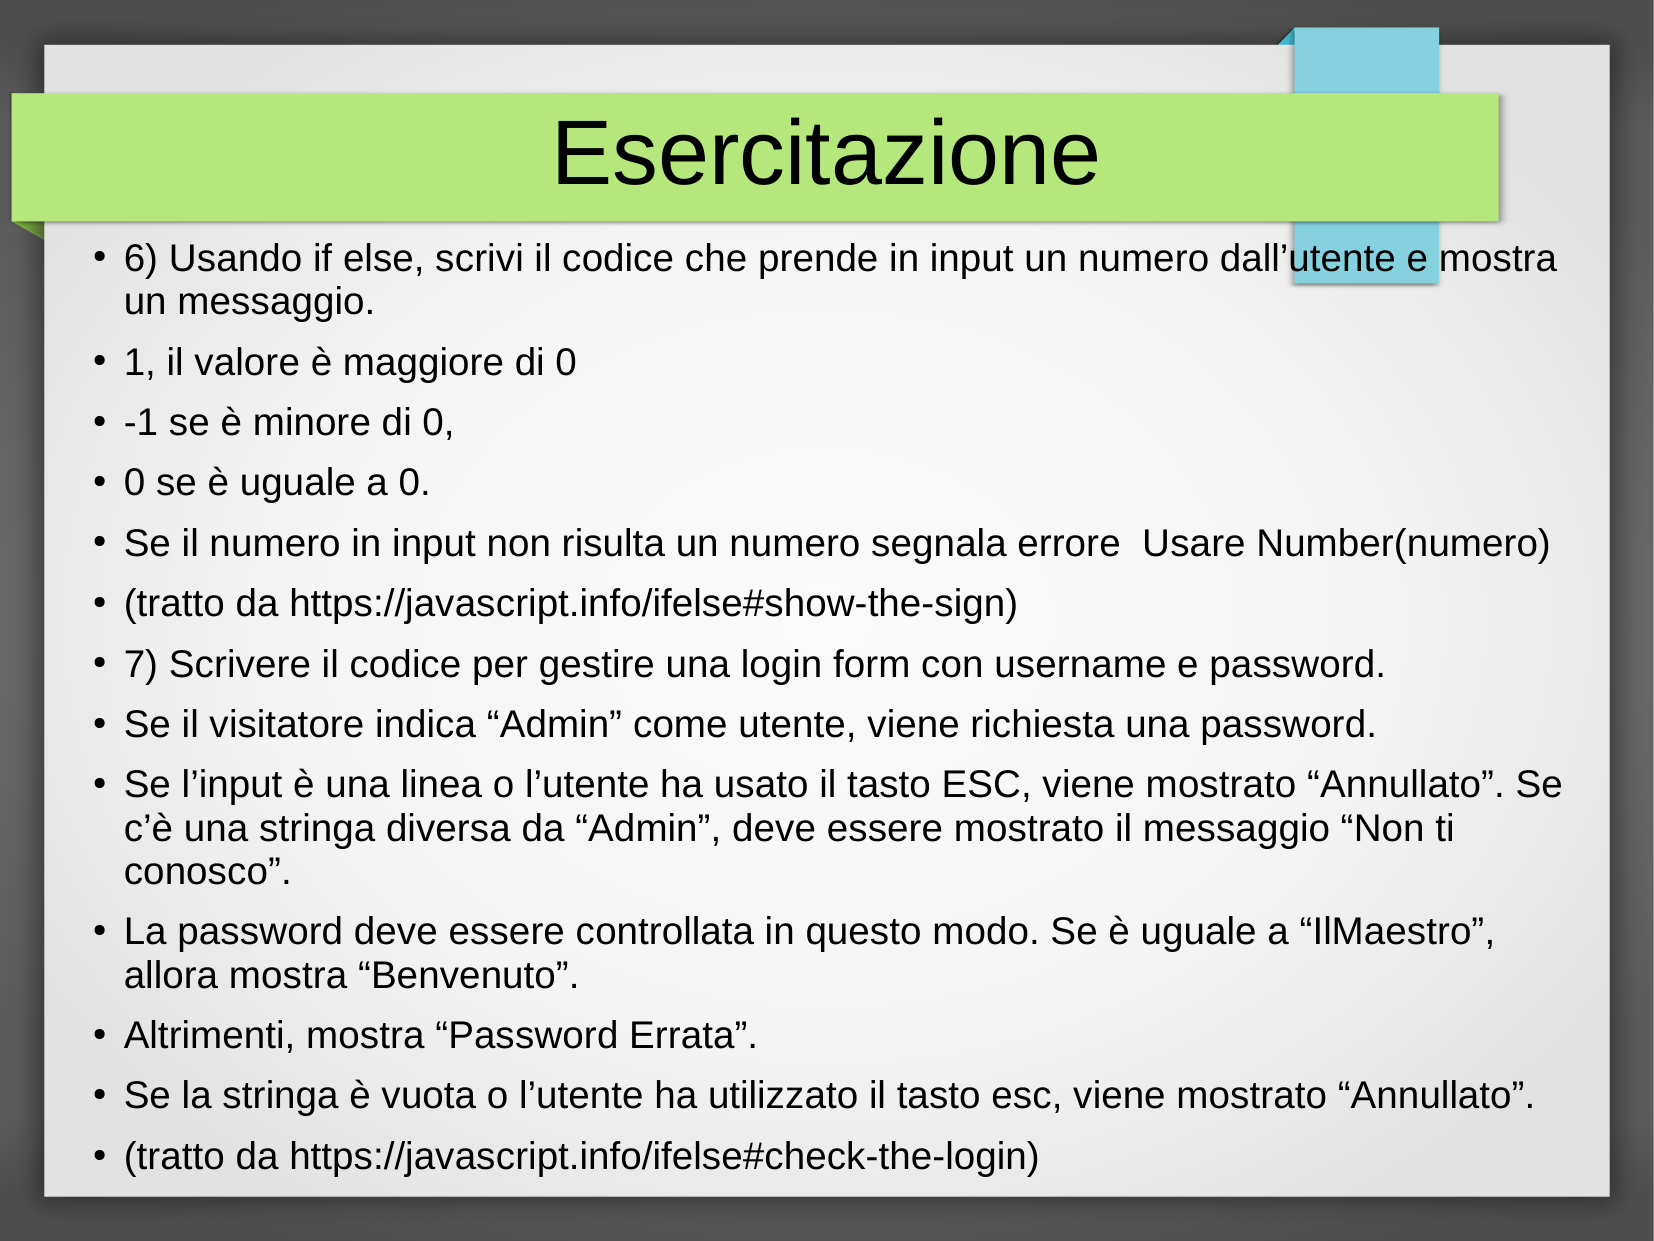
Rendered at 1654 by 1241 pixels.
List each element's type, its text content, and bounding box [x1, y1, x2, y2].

list 6) Usando if else, scrivi il codice che prende in input un numero dall’utente e mostra un messaggio. 1, il valore è maggiore di 0 -1 se è minore di 0, 0 se è uguale a 0. Se il numero in input non risulta un numero segnala errore Usare Number(numero) (tratto da https://javascript.info/ifelse#show-the-sign) 7) Scrivere il codice per gestire una login form con username e password. Se il visitatore indica “Admin” come utente, viene richiesta una password. Se l’input è una linea o l’utente ha usato il tasto ESC, viene mostrato “Annullato”. Se c’è una stringa diversa da “Admin”, deve essere mostrato il messaggio “Non ti conosco”. La password deve essere controllata in questo modo. Se è uguale a “IlMaestro”, allora mostra “Benvenuto”. Altrimenti, mostra “Password Errata”. Se la stringa è vuota o l’utente ha utilizzato il tasto esc, viene mostrato “Annullato”. (tratto da https://javascript.info/ifelse#check-the-login) [82, 236, 1571, 1182]
title Esercitazione [82, 49, 1571, 236]
picture [0, 0, 1654, 1241]
